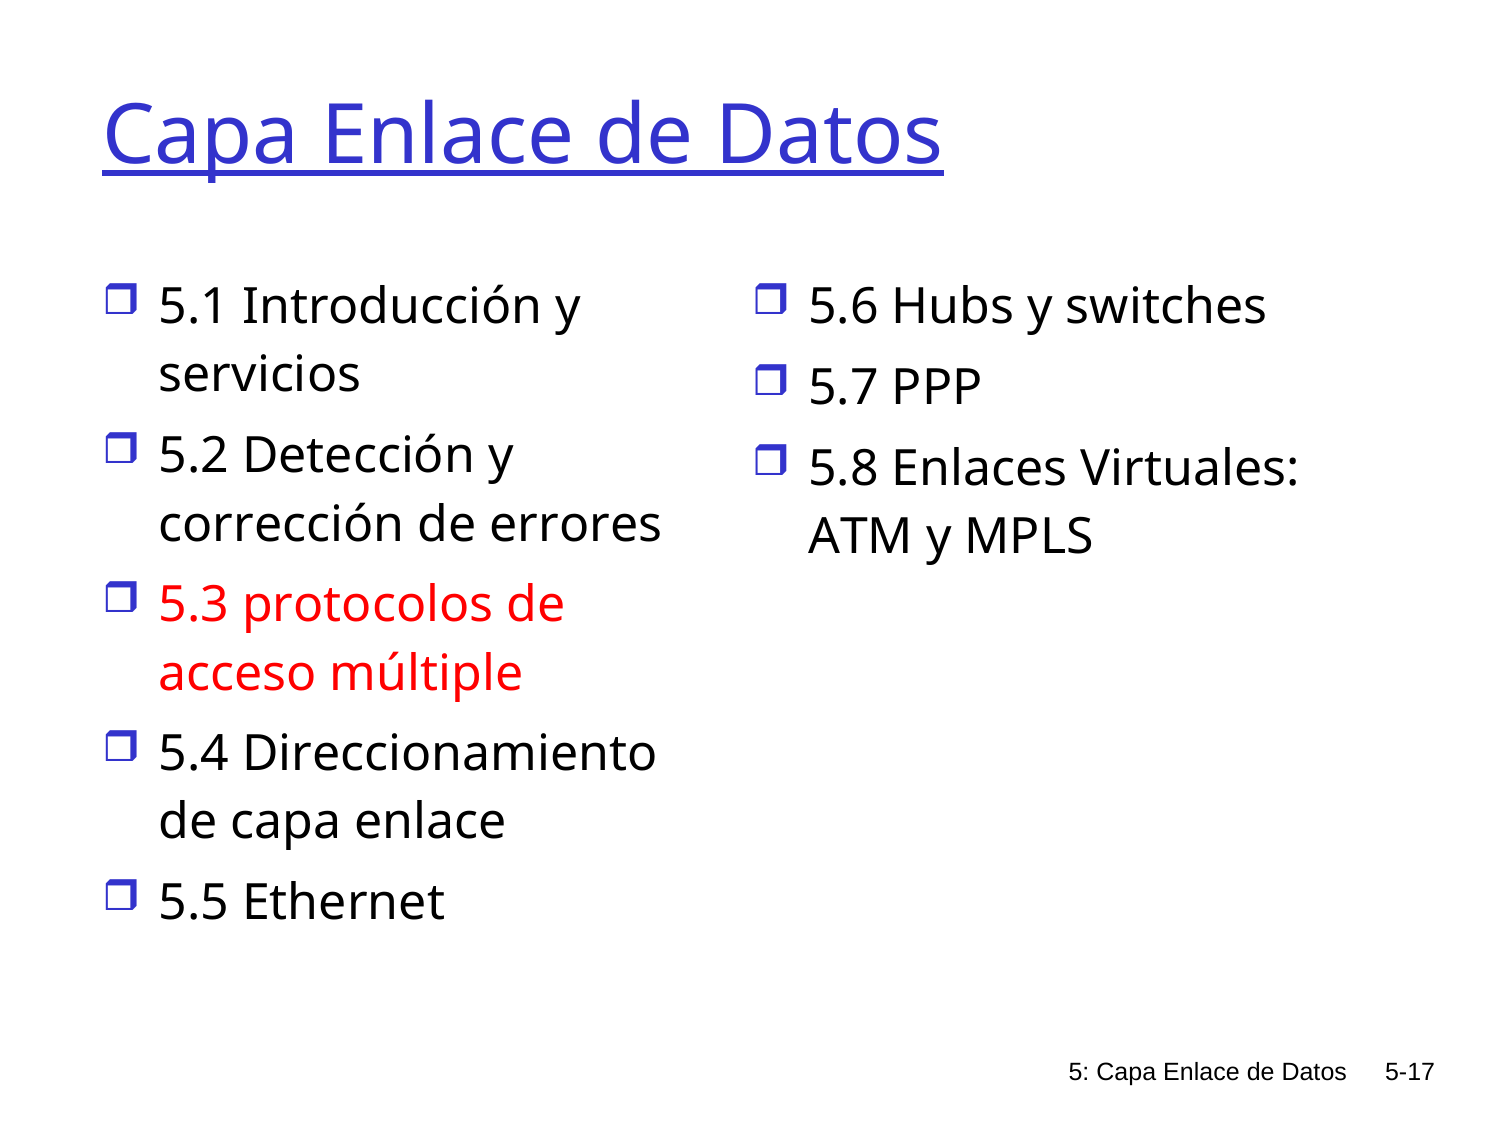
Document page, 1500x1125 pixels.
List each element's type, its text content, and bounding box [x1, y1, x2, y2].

title Capa Enlace de Datos [87, 37, 1363, 225]
list 5.6 Hubs y switches 5.7 PPP 5.8 Enlaces Virtuales: ATM y MPLS [737, 262, 1403, 1026]
list 5.1 Introducción y servicios 5.2 Detección y corrección de errores 5.3 protocolos de acceso múltiple 5.4 Direccionamiento de capa enlace 5.5 Ethernet [87, 262, 713, 1026]
